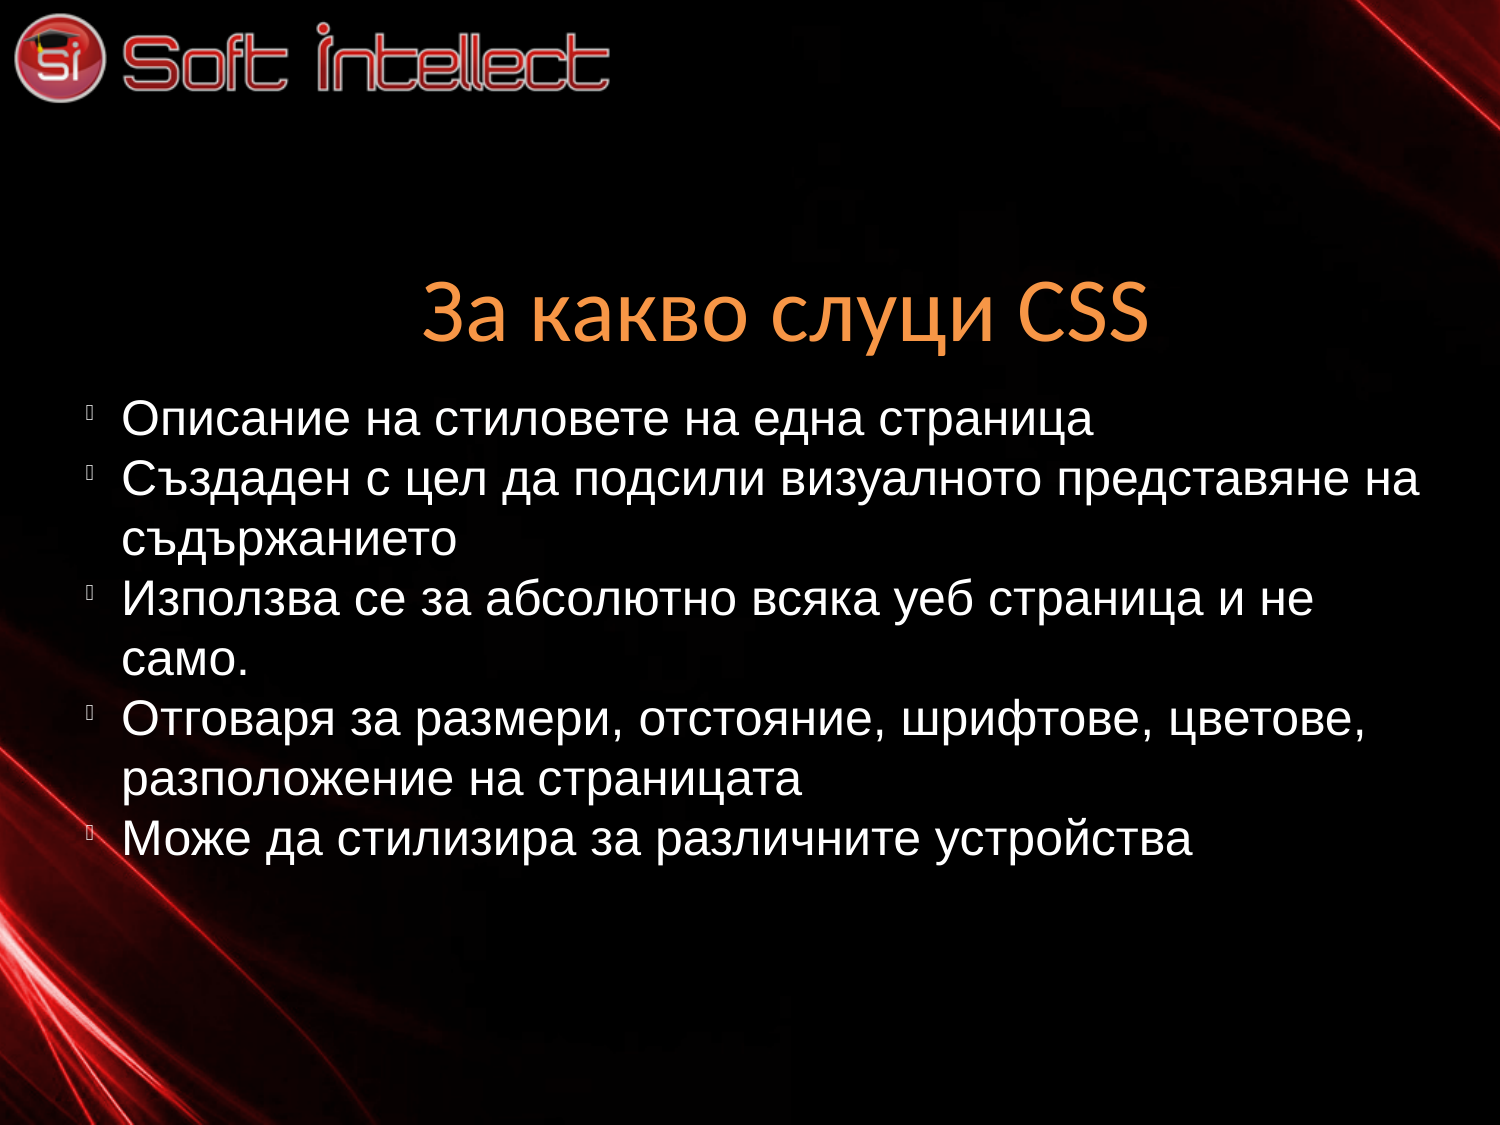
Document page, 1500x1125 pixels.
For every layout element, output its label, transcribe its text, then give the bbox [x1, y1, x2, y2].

text_box Описание на стиловете на една страница Създаден с цел да подсили визуалното представяне на съдържанието Използва се за абсолютно всяка уеб страница и не само. Отговаря за размери, отстояние, шрифтове, цветове, разположение на страницата Може да стилизира за различните устройства [70, 378, 1471, 1125]
picture [0, 0, 1500, 1125]
text_box За какво слуци CSS [149, 184, 1424, 378]
